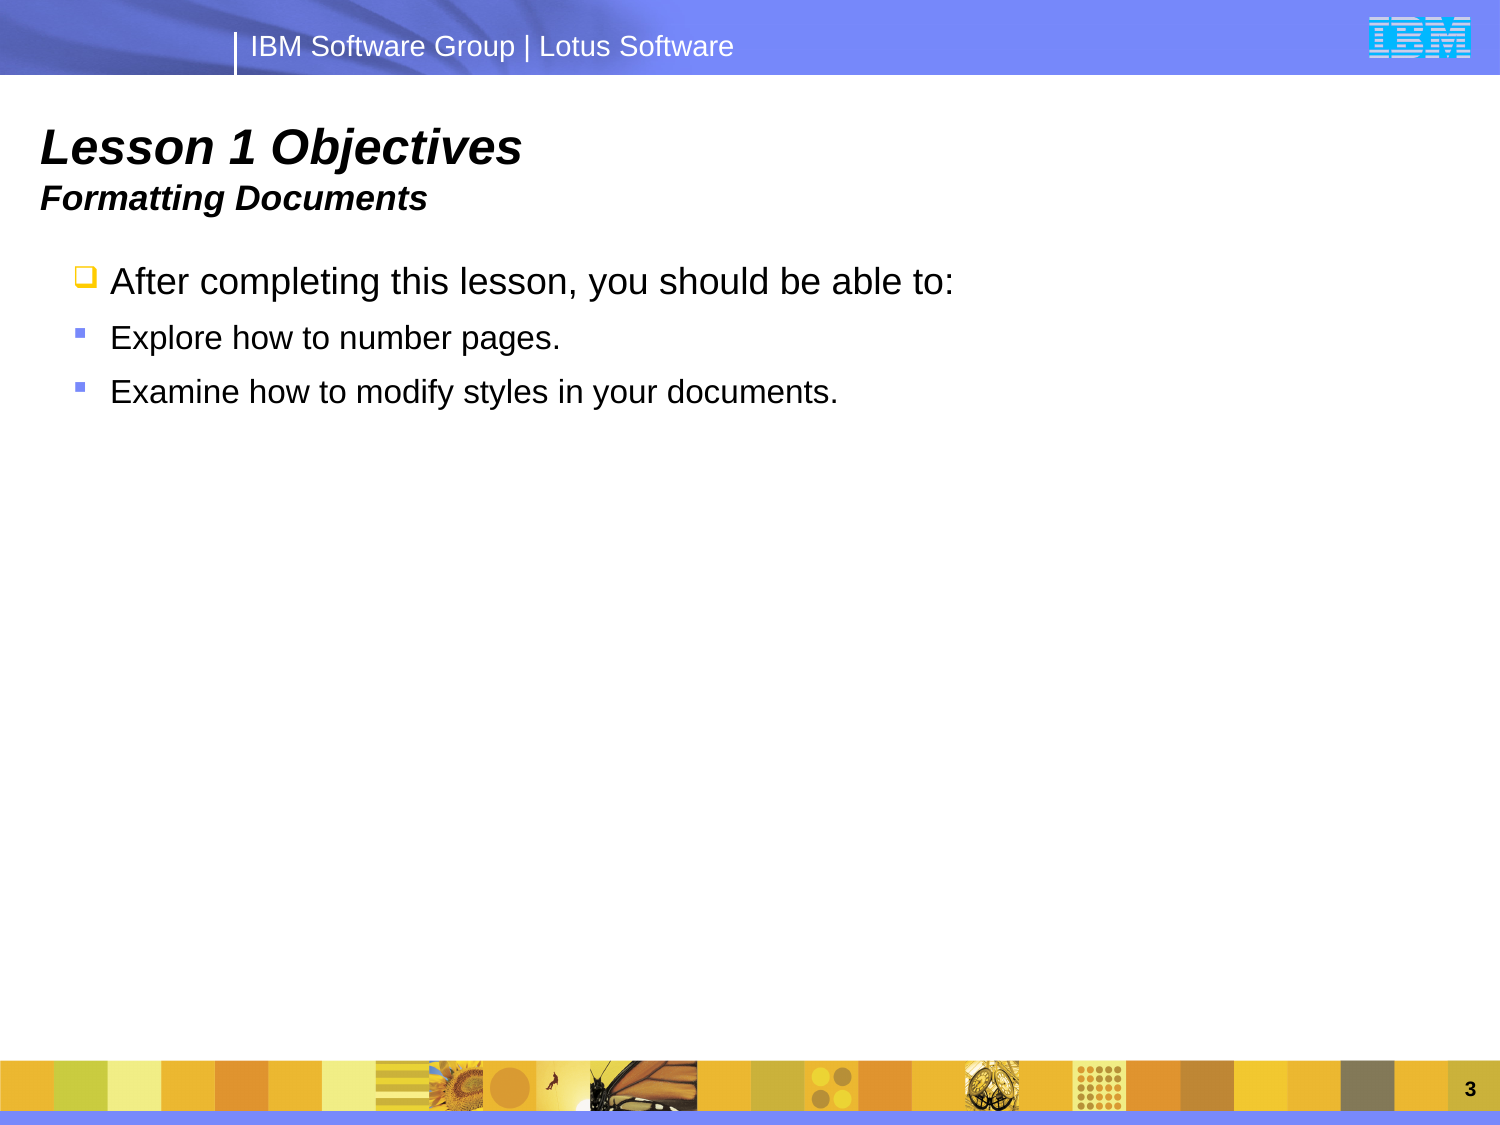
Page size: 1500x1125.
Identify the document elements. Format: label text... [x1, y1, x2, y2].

title Lesson 1 Objectives Formatting Documents [25, 108, 1378, 227]
picture [0, 1060, 1500, 1111]
picture [0, 0, 1500, 75]
text_box After completing this lesson, you should be able to: Explore how to number pages. Examine how to modify styles in your documents. [57, 249, 1434, 1068]
